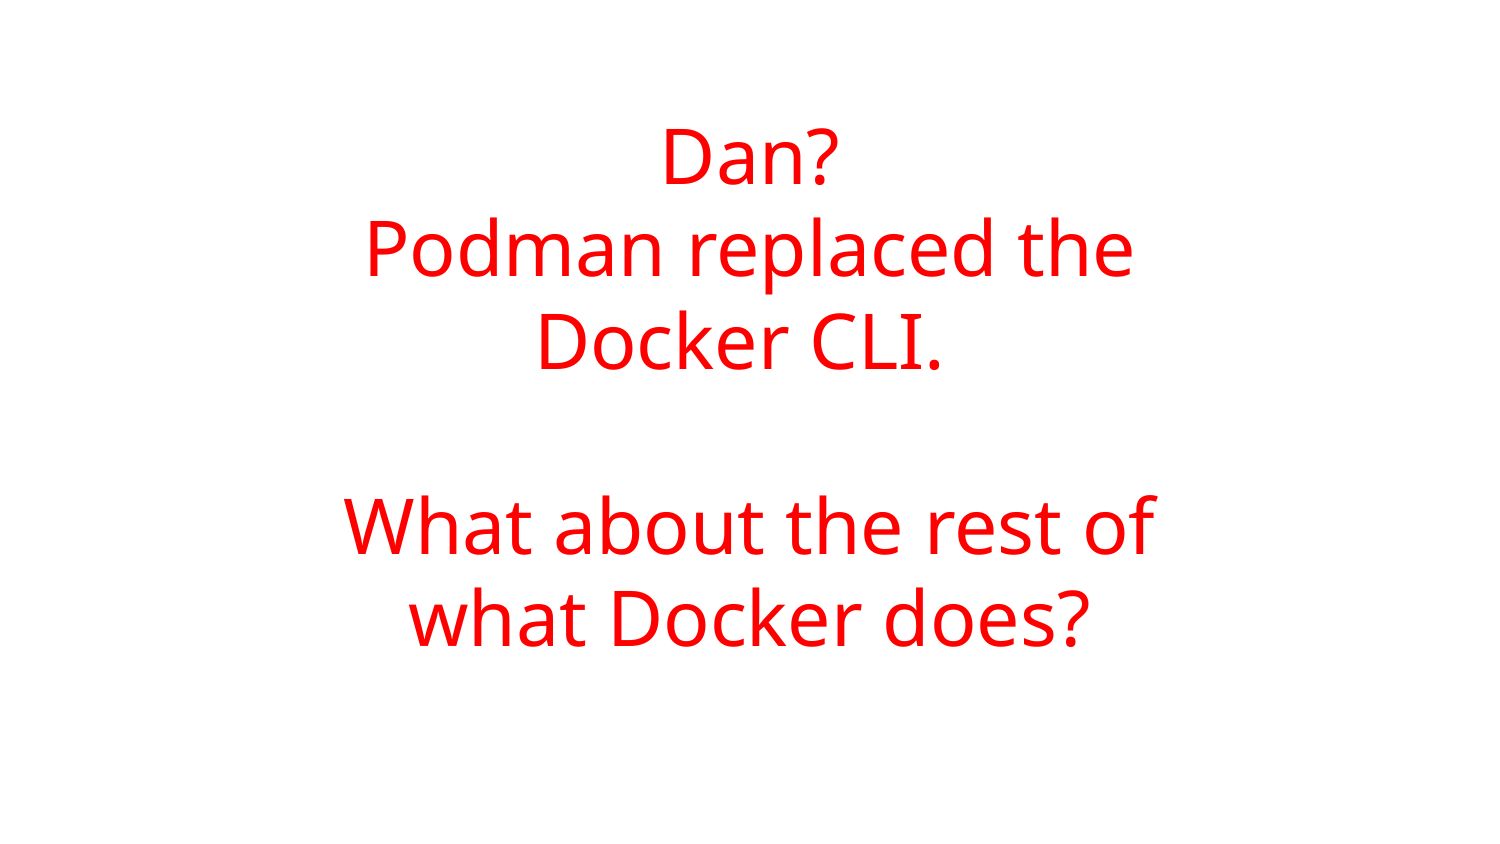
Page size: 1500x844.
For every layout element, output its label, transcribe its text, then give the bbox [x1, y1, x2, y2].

title Dan? Podman replaced the Docker CLI. What about the rest of what Docker does? [278, 92, 1222, 631]
